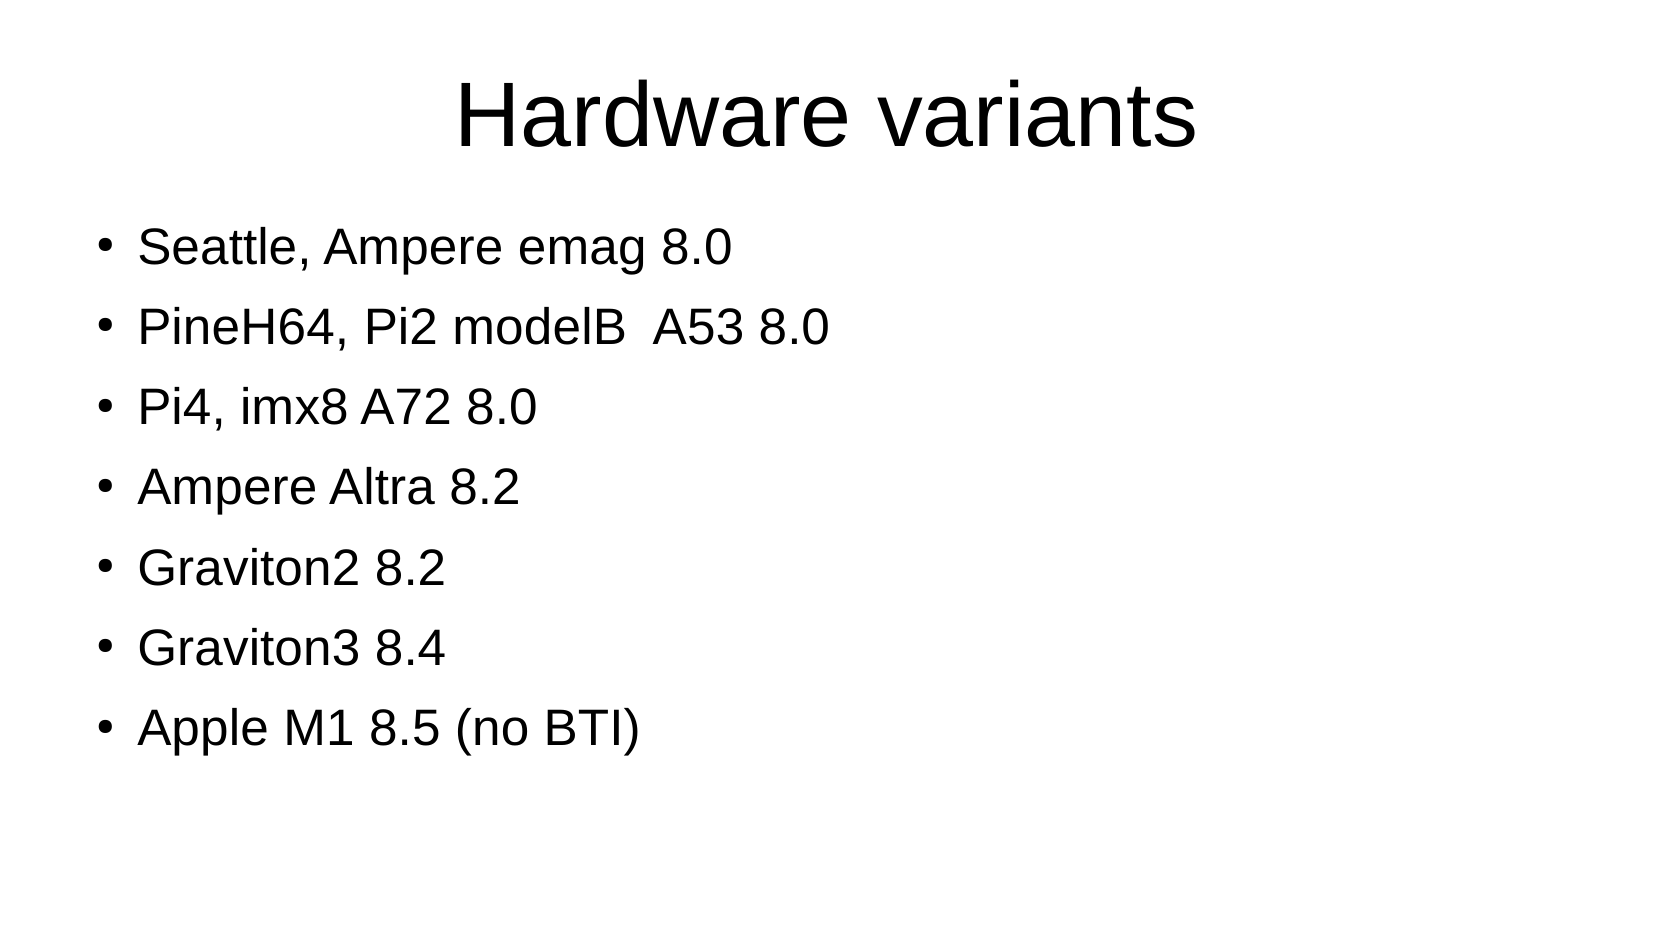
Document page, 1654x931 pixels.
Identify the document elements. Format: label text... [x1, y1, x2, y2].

list Seattle, Ampere emag 8.0 PineH64, Pi2 modelB A53 8.0 Pi4, imx8 A72 8.0 Ampere Altra 8.2 Graviton2 8.2 Graviton3 8.4 Apple M1 8.5 (no BTI) [82, 217, 1571, 758]
title Hardware variants [82, 37, 1571, 193]
